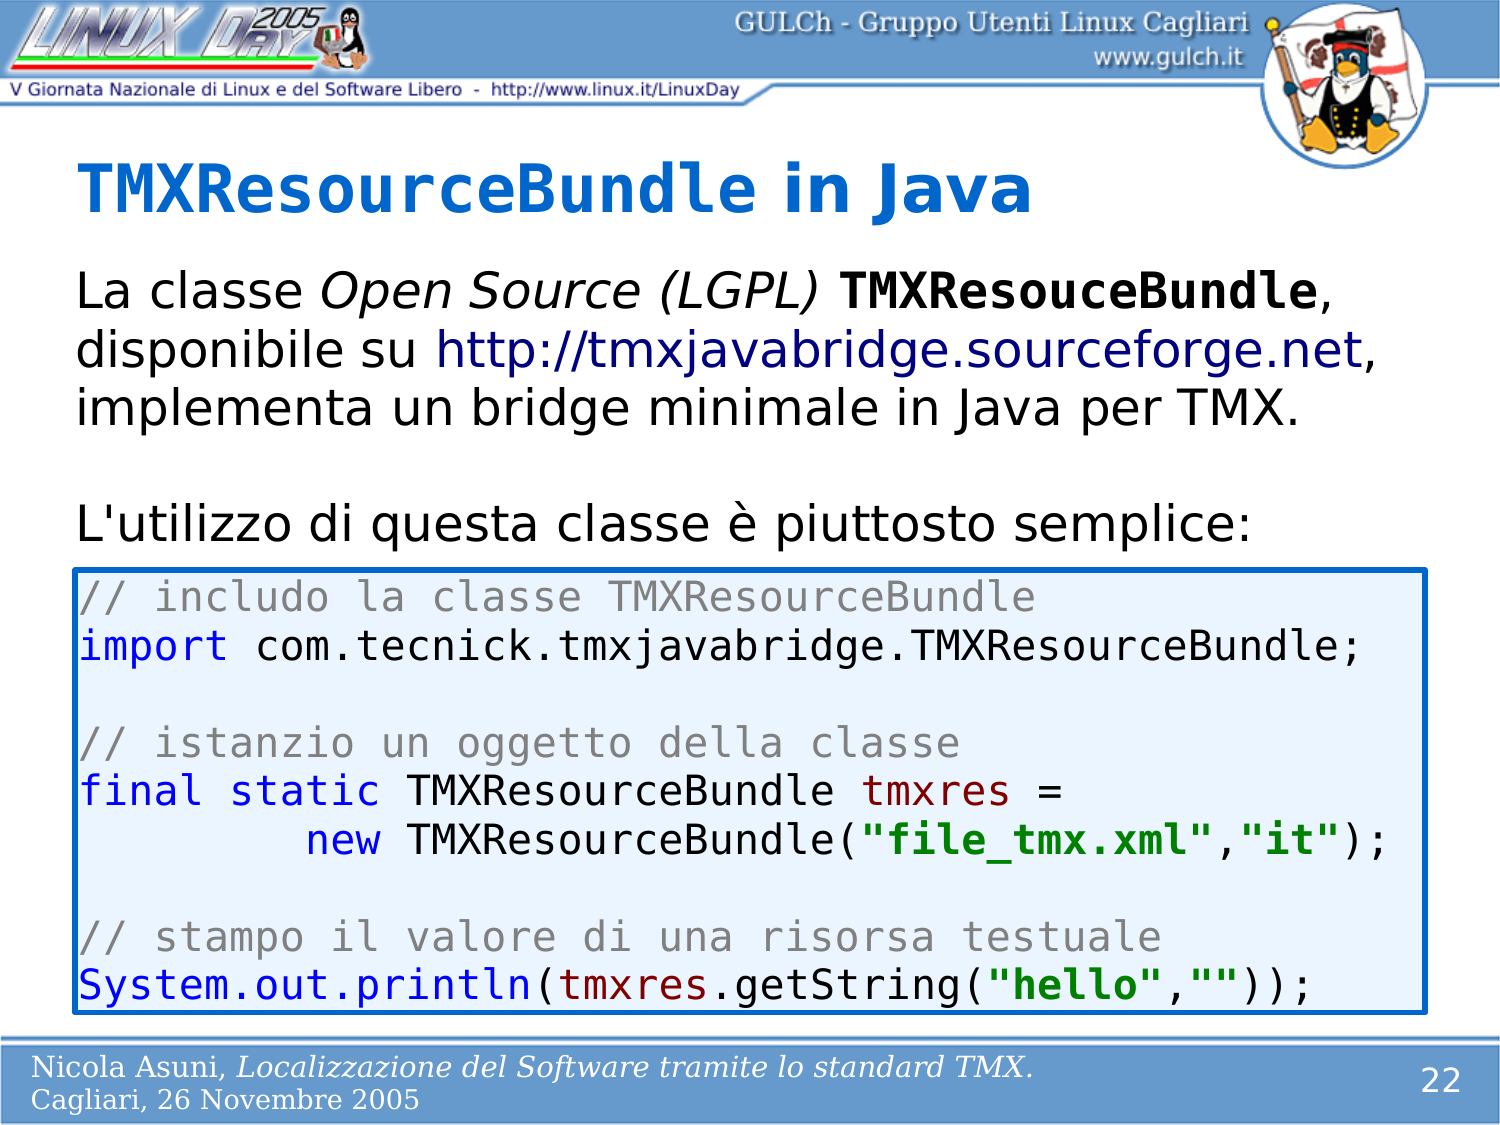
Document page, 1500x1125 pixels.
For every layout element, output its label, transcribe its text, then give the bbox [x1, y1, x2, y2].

picture [0, 0, 1500, 1125]
text_box TMXResourceBundle in Java [75, 149, 1035, 228]
text_box // includo la classe TMXResourceBundle import com.tecnick.tmxjavabridge.TMXResourceBundle; // istanzio un oggetto della classe final static TMXResourceBundle tmxres = new TMXResourceBundle("file_tmx.xml","it"); // stampo il valore di una risorsa testuale System.out.println(tmxres.getString("hello","")); [75, 570, 1426, 1013]
text_box La classe Open Source (LGPL) TMXResouceBundle, disponibile su http://tmxjavabridge.sourceforge.net, implementa un bridge minimale in Java per TMX. L'utilizzo di questa classe è piuttosto semplice: [75, 262, 1426, 554]
